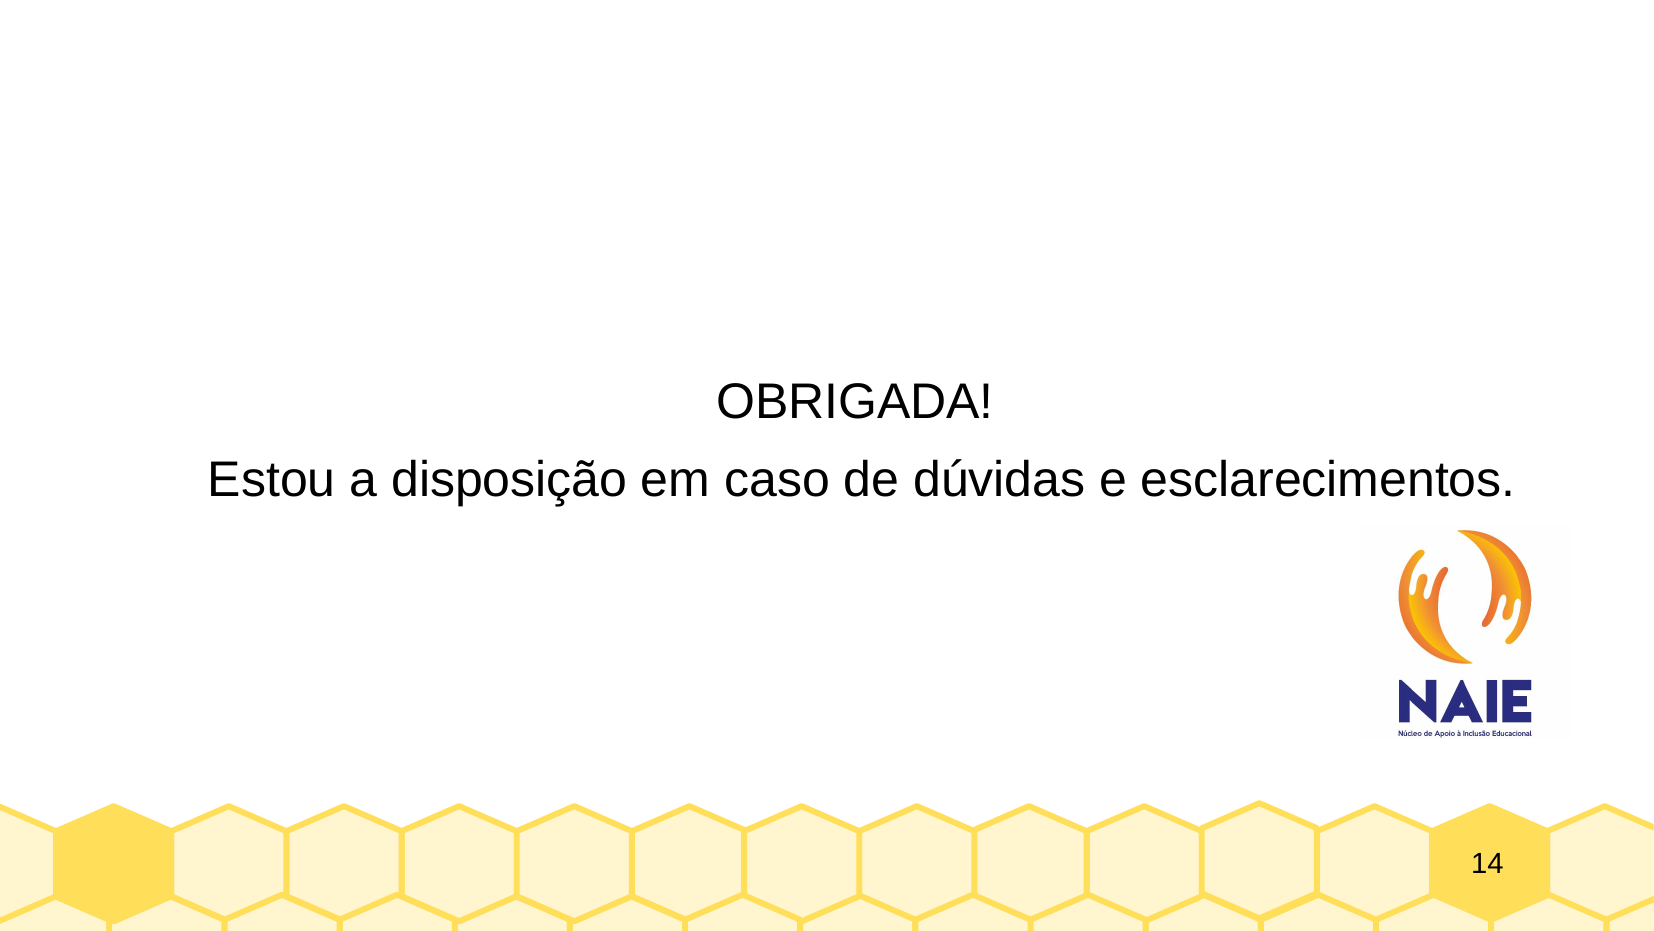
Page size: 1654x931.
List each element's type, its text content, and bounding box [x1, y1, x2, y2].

picture [1359, 526, 1571, 739]
list OBRIGADA! Estou a disposição em caso de dúvidas e esclarecimentos. [82, 217, 1571, 758]
